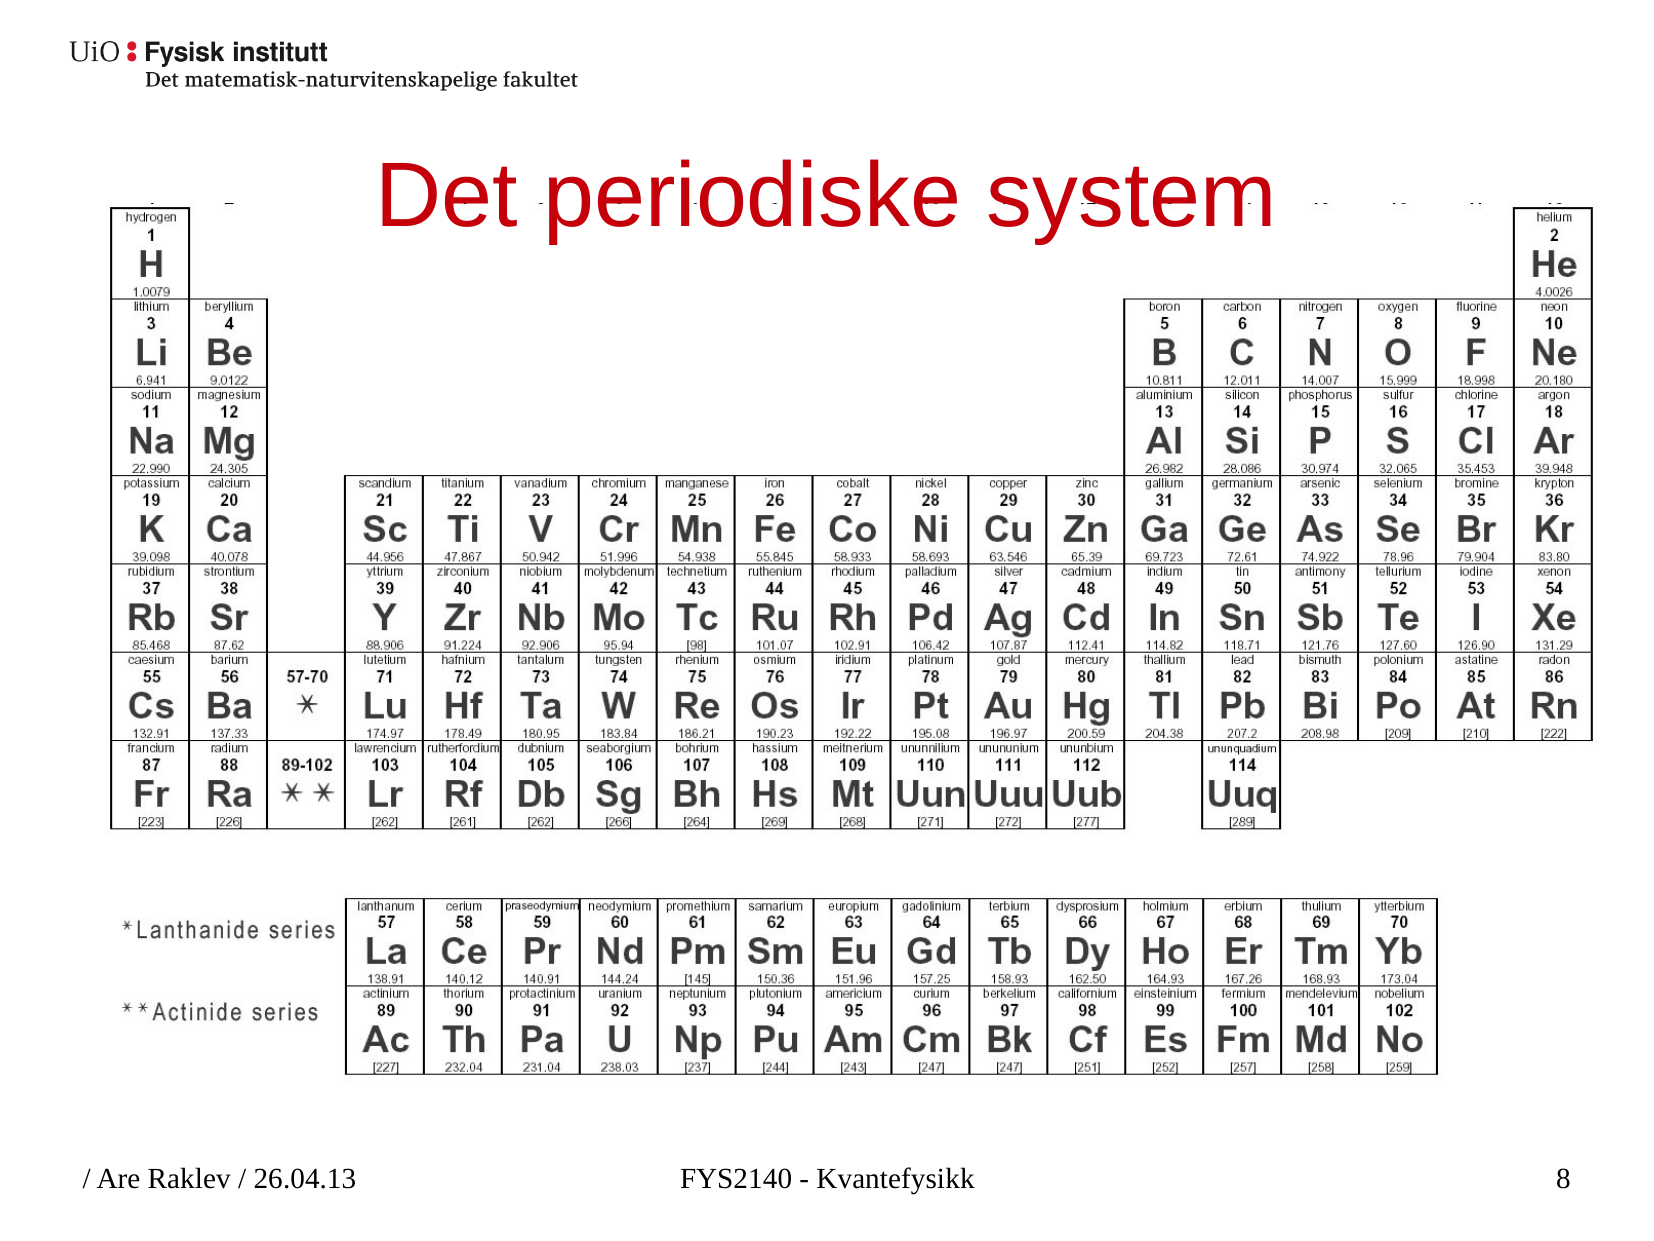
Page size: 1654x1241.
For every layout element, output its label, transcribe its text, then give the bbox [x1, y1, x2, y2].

title Det periodiske system [82, 90, 1571, 298]
picture [68, 37, 581, 93]
picture [105, 203, 1599, 1084]
